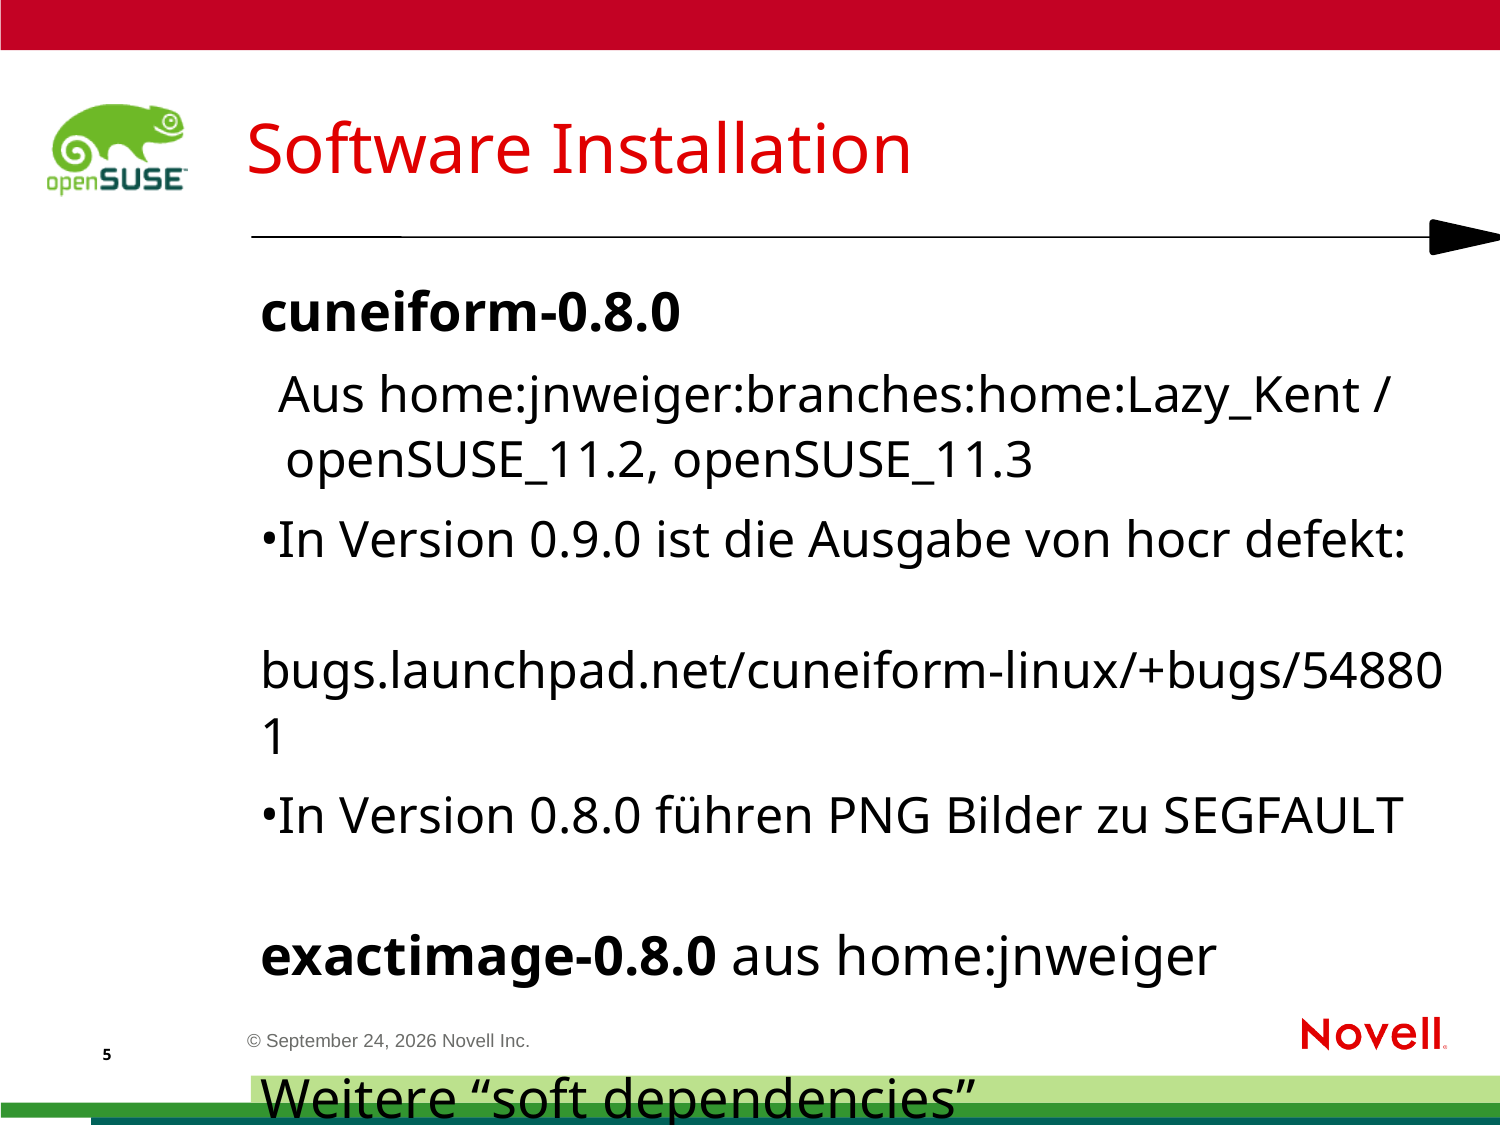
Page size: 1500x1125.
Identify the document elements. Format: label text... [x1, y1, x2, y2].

picture [1295, 1026, 1453, 1056]
picture [47, 104, 188, 197]
title Software Installation [246, 60, 1409, 239]
list cuneiform-0.8.0 Aus home:jnweiger:branches:home:Lazy_Kent / openSUSE_11.2, openSUSE_11.3 In Version 0.9.0 ist die Ausgabe von hocr defekt: bugs.launchpad.net/cuneiform-linux/+bugs/548801 In Version 0.8.0 führen PNG Bilder zu SEGFAULT exactimage-0.8.0 aus home:jnweiger Weitere “soft dependencies” → scanimage, gimp, xv, gwenview, okular, … [245, 267, 1484, 1026]
